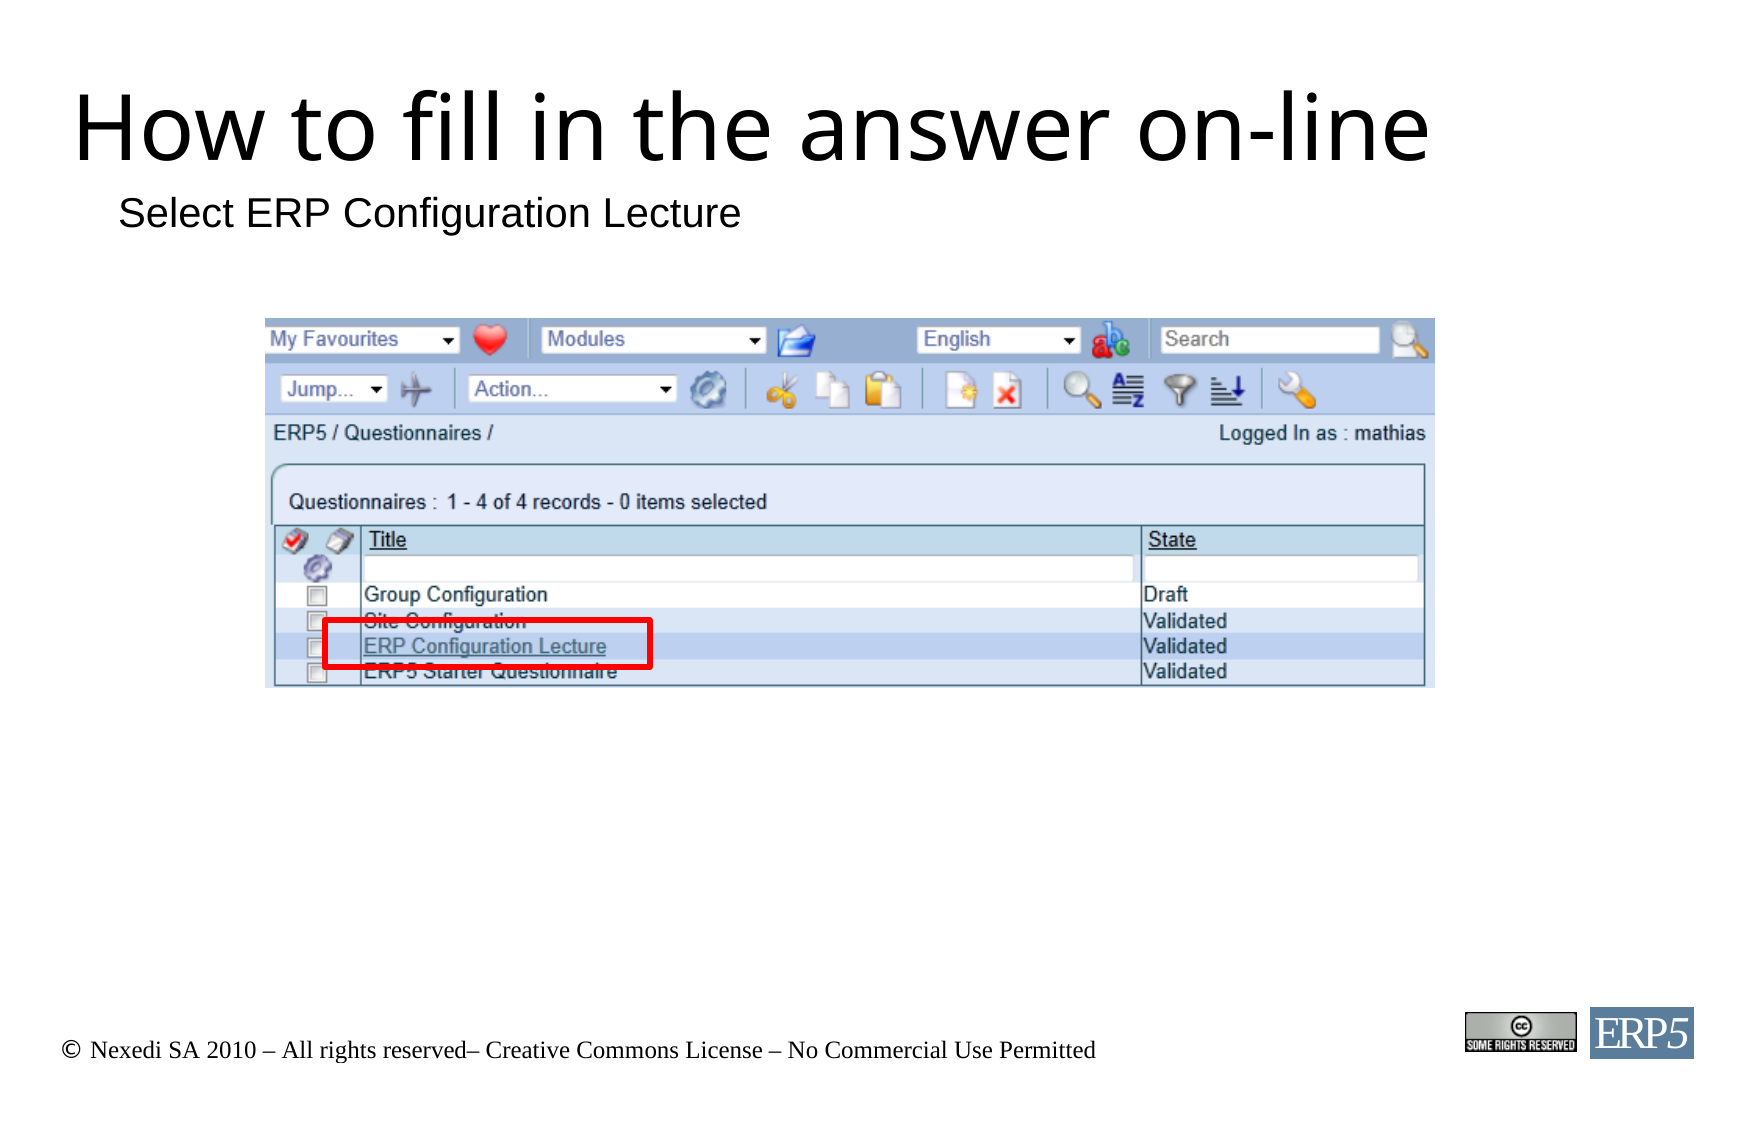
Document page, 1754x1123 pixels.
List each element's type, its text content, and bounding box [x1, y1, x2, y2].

picture [265, 318, 1435, 688]
title How to fill in the answer on-line [71, 63, 1707, 187]
text_box Select ERP Configuration Lecture [118, 189, 1074, 237]
picture [1465, 1012, 1577, 1052]
